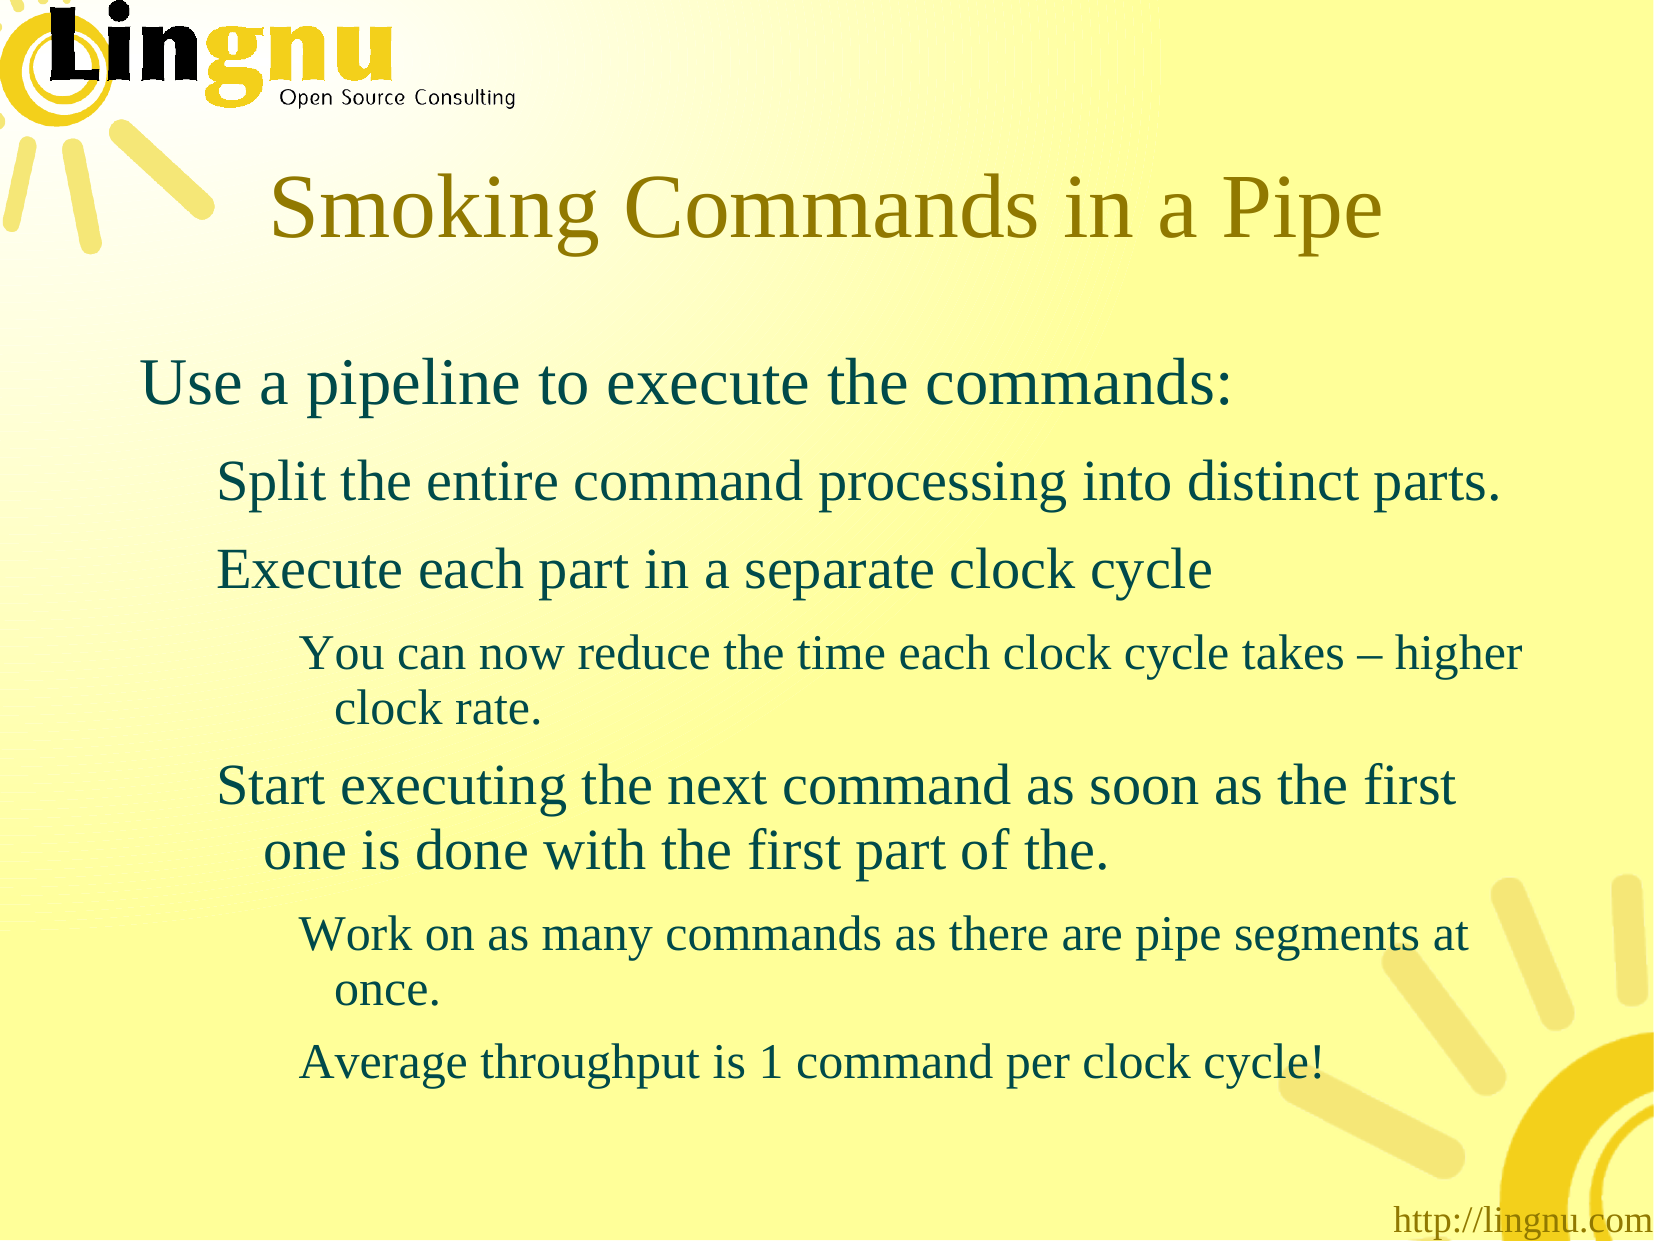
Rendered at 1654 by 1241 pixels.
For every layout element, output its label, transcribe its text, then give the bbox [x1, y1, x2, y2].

title Smoking Commands in a Pipe [121, 102, 1534, 311]
picture [1256, 871, 1654, 1241]
picture [0, 0, 516, 256]
list Use a pipeline to execute the commands: Split the entire command processing into distinct parts. Execute each part in a separate clock cycle You can now reduce the time each clock cycle takes – higher clock rate. Start executing the next command as soon as the first one is done with the first part of the. Work on as many commands as there are pipe segments at once. Average throughput is 1 command per clock cycle! [121, 344, 1534, 1154]
